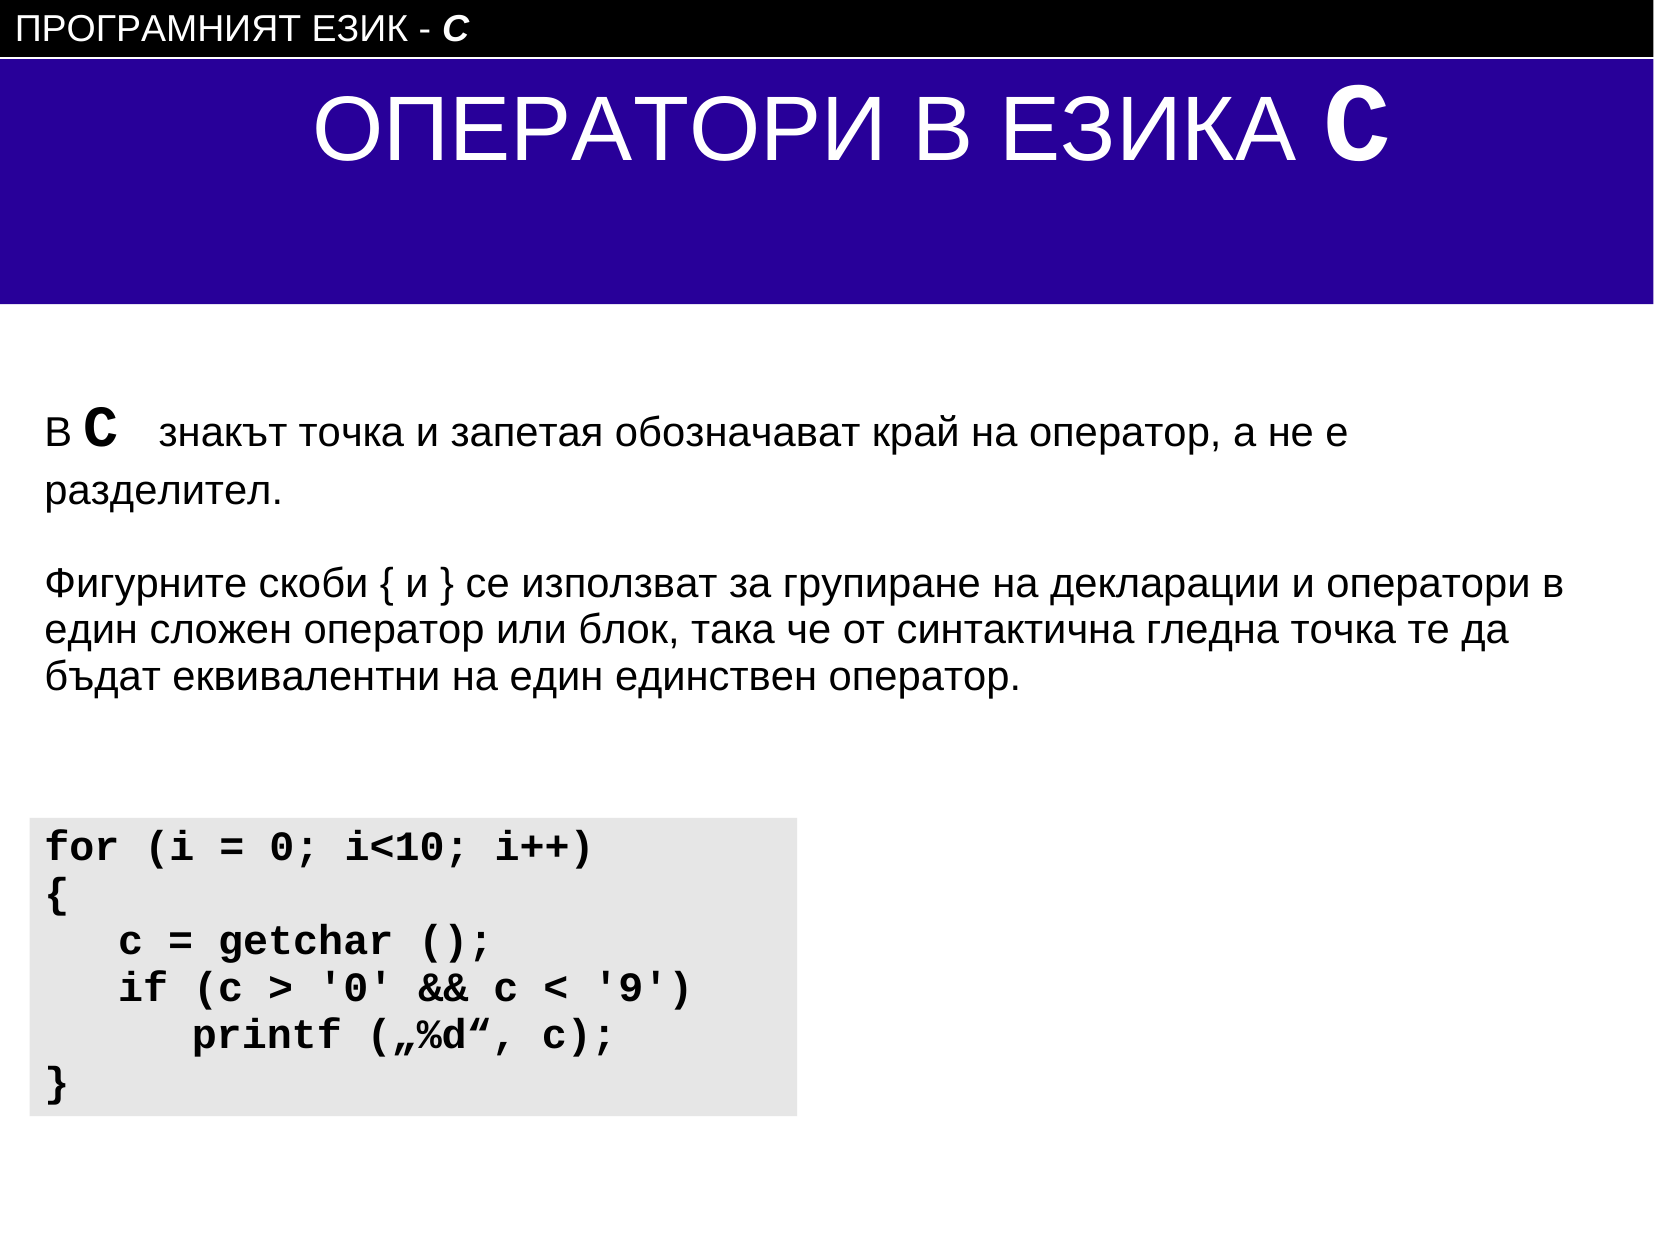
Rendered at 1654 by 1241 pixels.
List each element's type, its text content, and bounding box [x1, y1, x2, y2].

text_box for (i = 0; i<10; i++) { c = getchar (); if (c > '0' && c < '9') printf („%d“, c); } [29, 817, 798, 1117]
text_box В C знакът точка и запетая обозначават край на оператор, а не е разделител. Фигурните скоби { и } се използват за групиране на декларации и оператори в един сложен оператор или блок, така че от синтактична гледна точка те да бъдат еквивалентни на един единствен оператор. [29, 383, 1595, 707]
text_box ОПЕРАТОРИ В ЕЗИКА С [0, 59, 1654, 305]
text_box ПРОГРАМНИЯT ЕЗИК - С [0, 0, 1654, 57]
